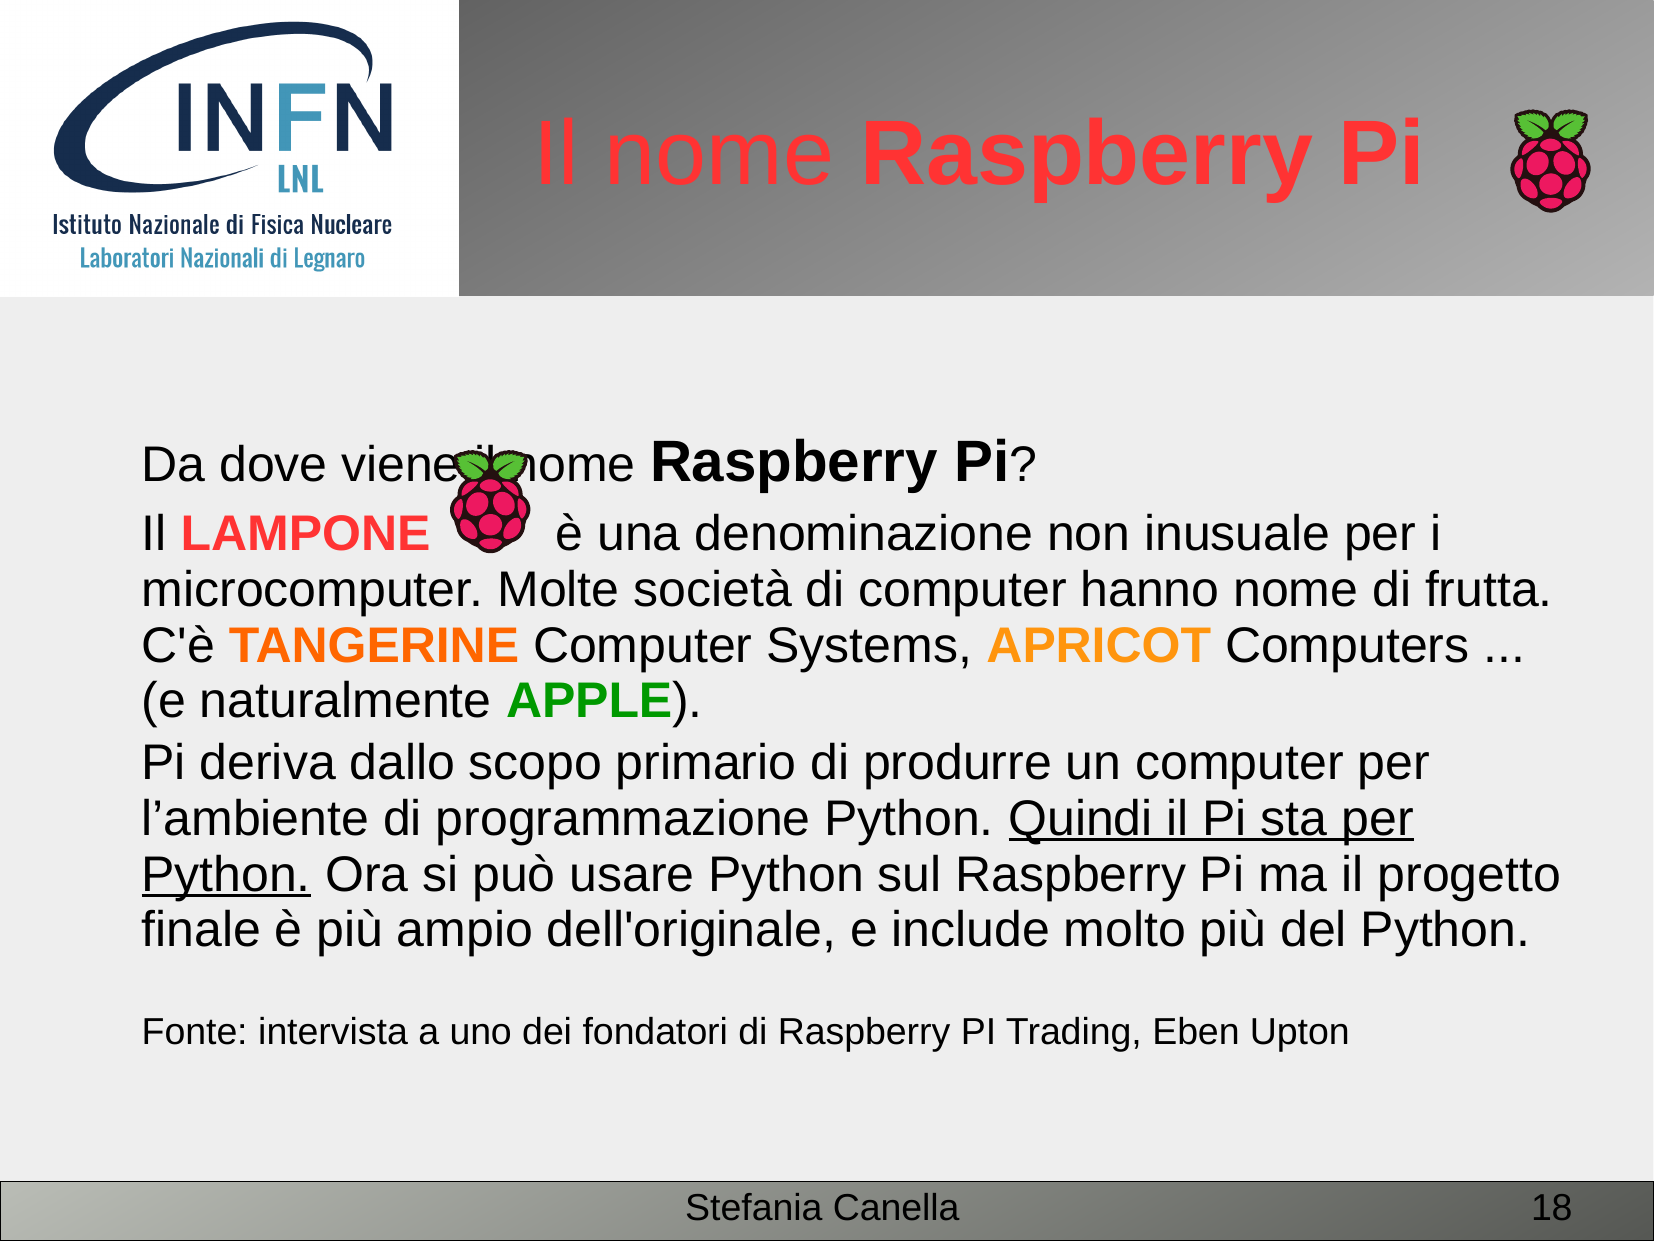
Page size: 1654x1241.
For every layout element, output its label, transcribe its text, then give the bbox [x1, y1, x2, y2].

text_box [0, 1181, 670, 1241]
picture [0, 0, 459, 297]
text_box [984, 1181, 1516, 1241]
text_box [450, 450, 531, 554]
text_box Stefania Canella [670, 1178, 984, 1241]
text_box 34 [1516, 1178, 1654, 1241]
title Il nome Raspberry Pi [459, 49, 1571, 257]
text_box [459, 0, 1654, 296]
subtitle Da dove viene il nome Raspberry Pi? Il LAMPONE è una denominazione non inusuale per i microcomputer. Molte società di computer hanno nome di frutta. C'è TANGERINE Computer Systems, APRICOT Computers ... (e naturalmente APPLE). Pi deriva dallo scopo primario di produrre un computer per l’ambiente di programmazione Python. Quindi il Pi sta per Python. Ora si può usare Python sul Raspberry Pi ma il progetto finale è più ampio dell'originale, e include molto più del Python. Fonte: intervista a uno dei fondatori di Raspberry PI Trading, Eben Upton [82, 331, 1571, 1150]
